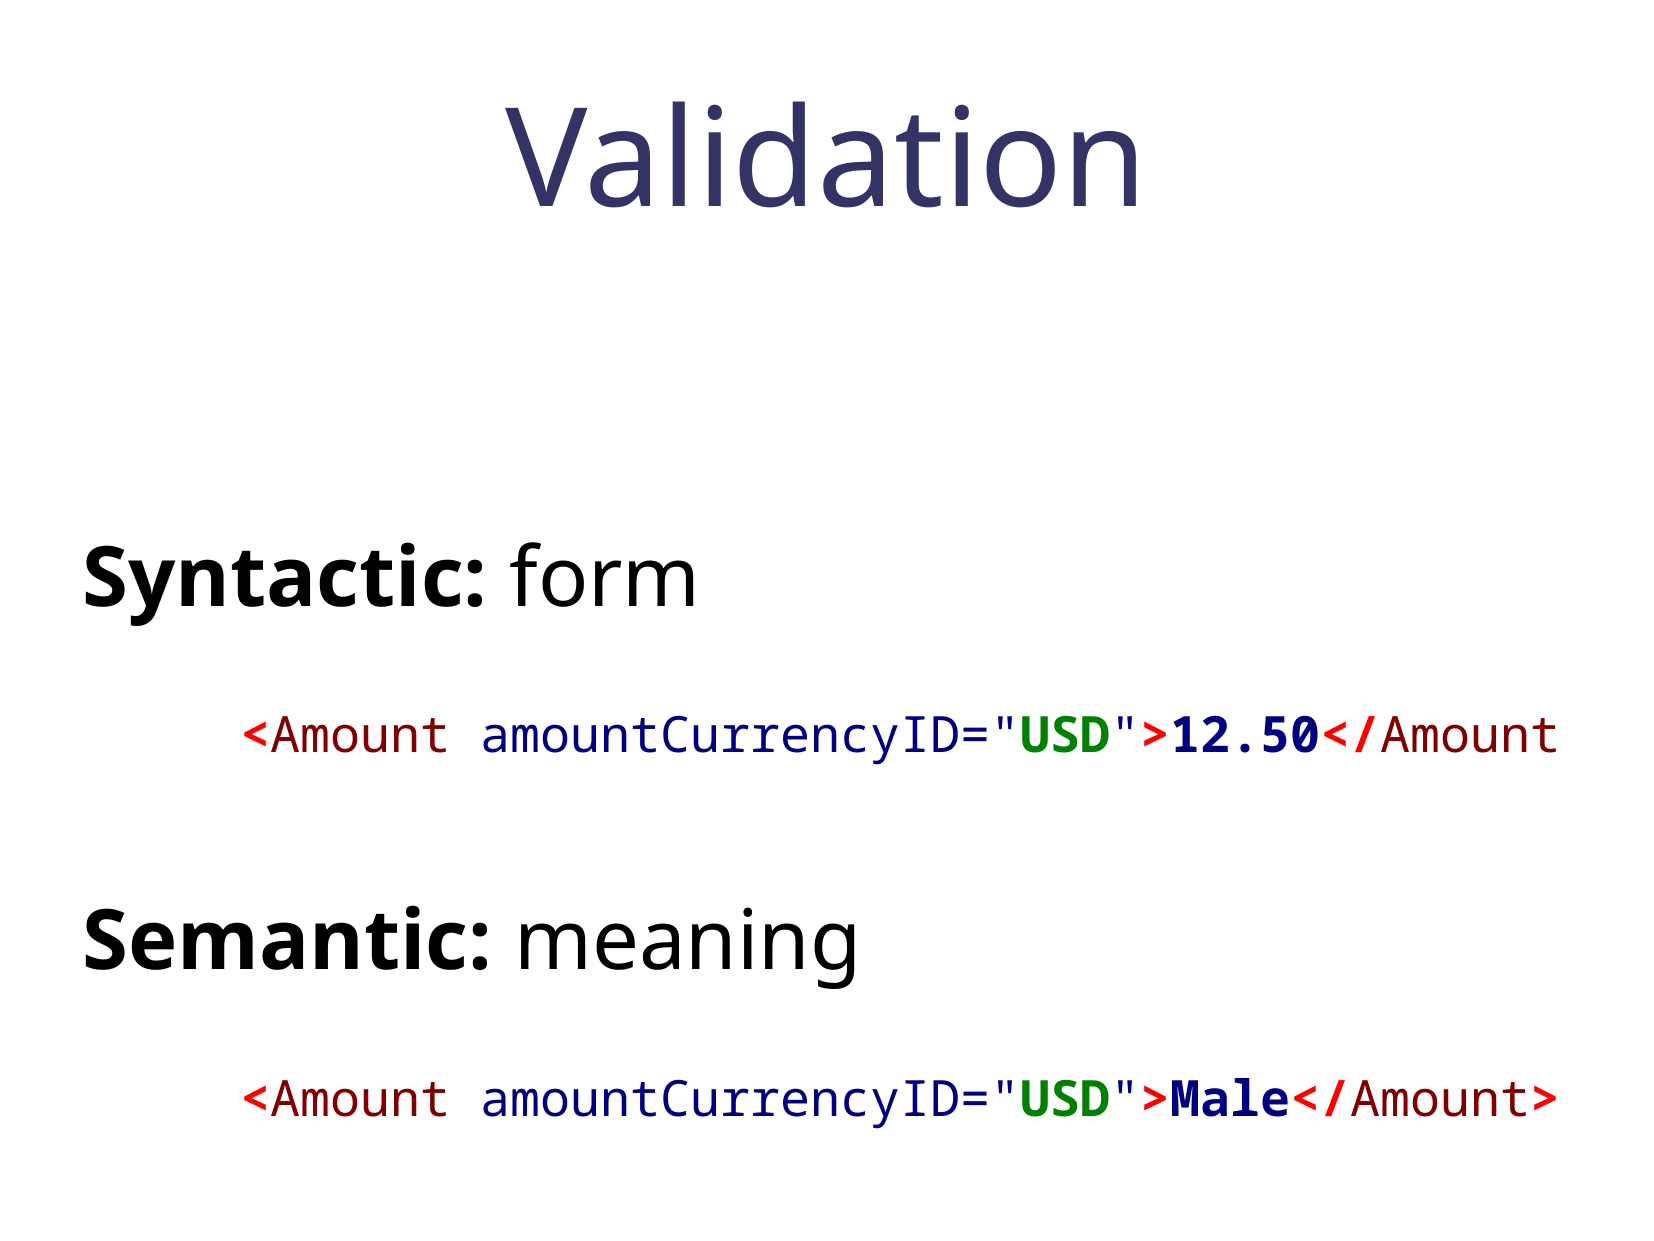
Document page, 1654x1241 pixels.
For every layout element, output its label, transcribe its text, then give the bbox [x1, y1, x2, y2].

title Validation [82, 49, 1571, 257]
subtitle Syntactic: form <Amount amountCurrencyID="USD">12.50</Amount Semantic: meaning <Amount amountCurrencyID="USD">Male</Amount> [82, 290, 1654, 1094]
